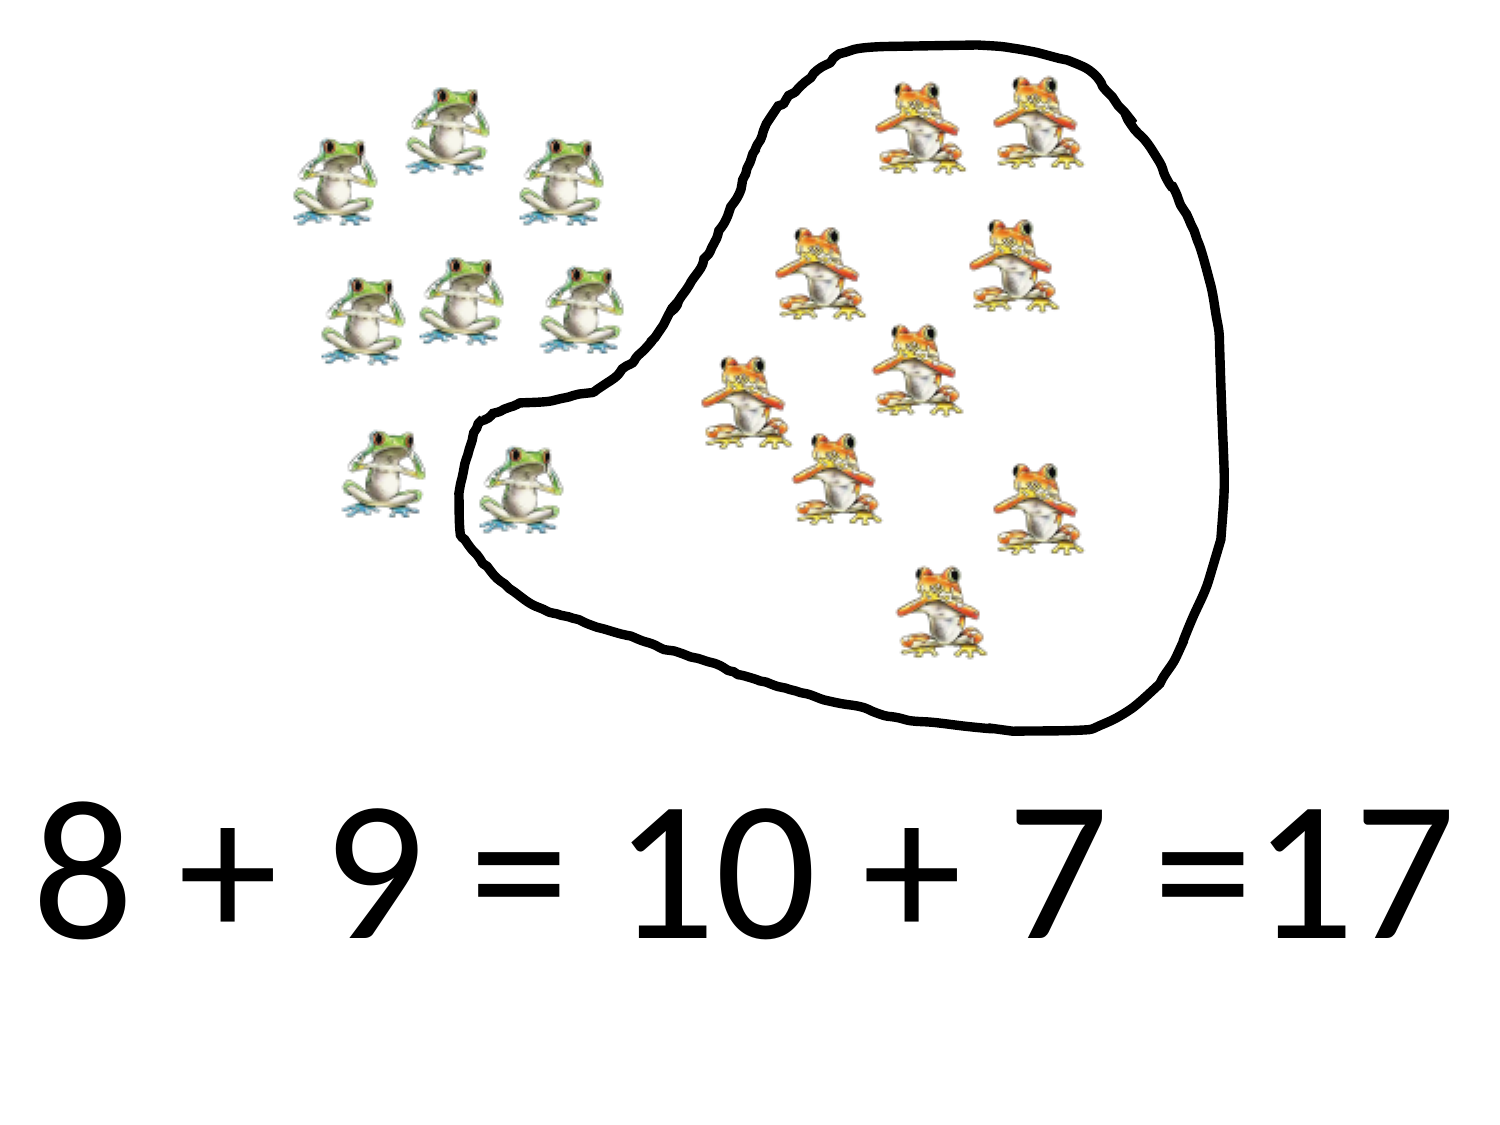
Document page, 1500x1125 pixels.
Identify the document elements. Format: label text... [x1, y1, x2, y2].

picture [224, 28, 1184, 731]
picture [464, 50, 1184, 726]
text_box 8 + 9 = 10 + 7 =17 [17, 731, 1471, 986]
picture [1102, 654, 1184, 731]
